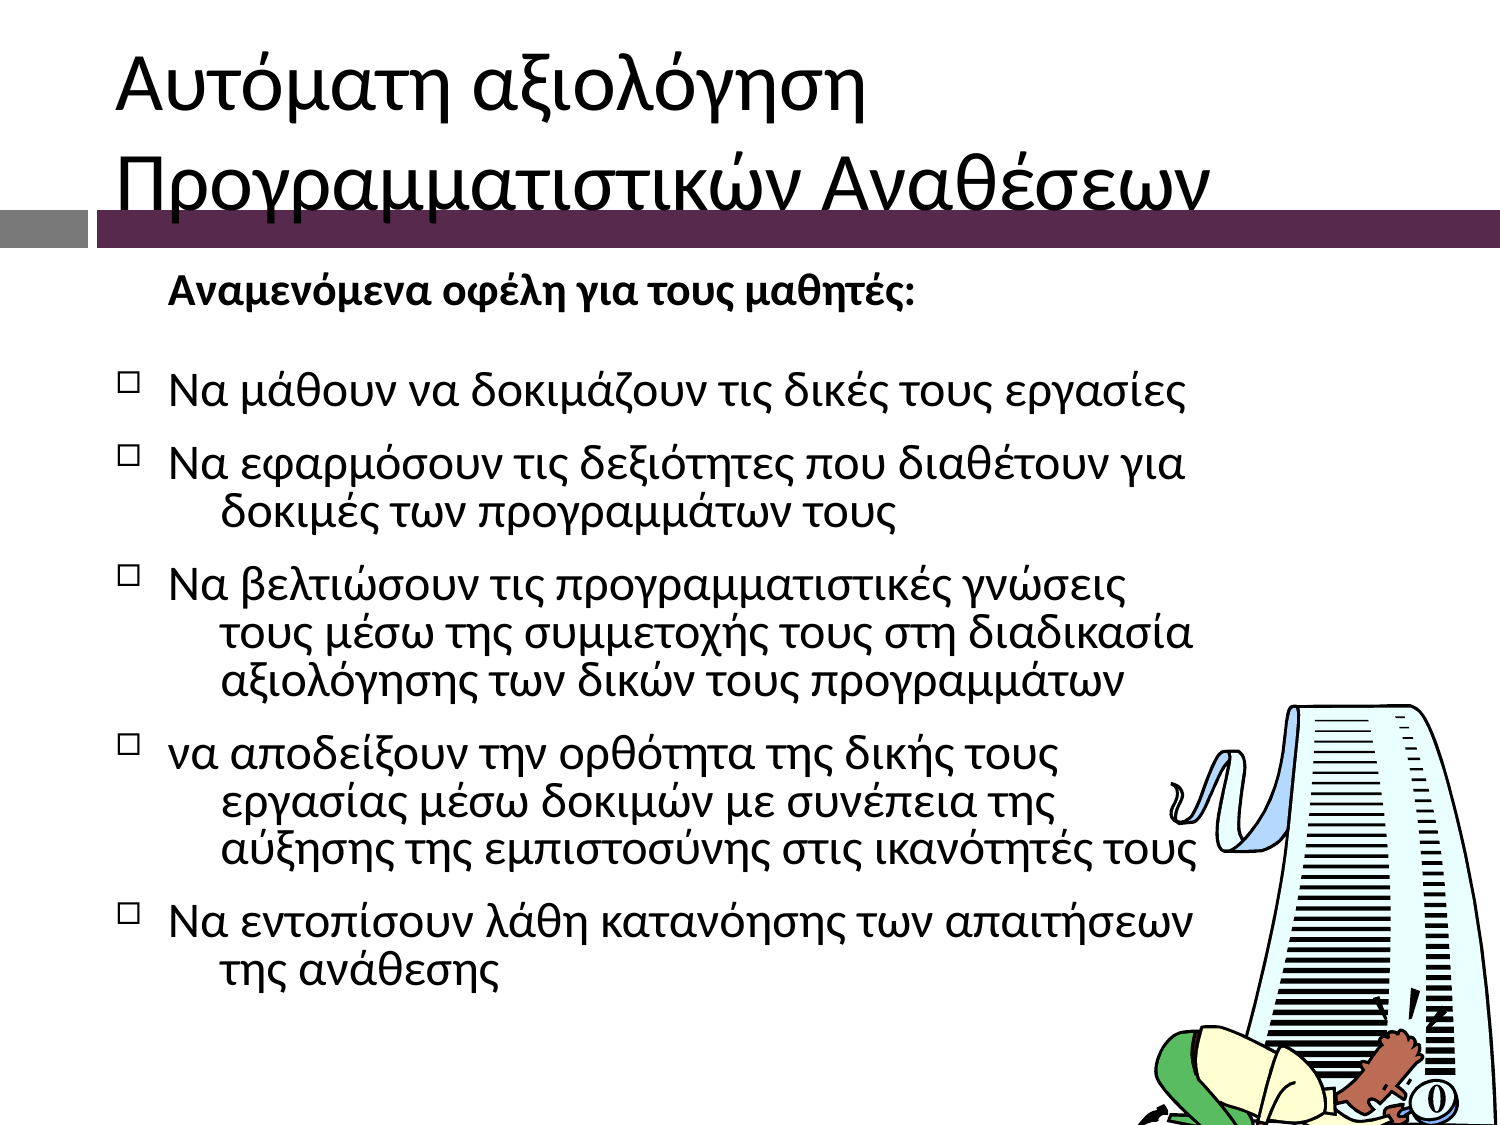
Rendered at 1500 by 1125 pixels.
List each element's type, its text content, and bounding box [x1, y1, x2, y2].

title Αυτόματη αξιολόγηση Προγραμματιστικών Αναθέσεων [100, 19, 1438, 182]
list Αναμενόμενα οφέλη για τους μαθητές: Να μάθουν να δοκιμάζουν τις δικές τους εργασίες Να εφαρμόσουν τις δεξιότητες που διαθέτουν για δοκιμές των προγραμμάτων τους Να βελτιώσουν τις προγραμματιστικές γνώσεις τους μέσω της συμμετοχής τους στη διαδικασία αξιολόγησης των δικών τους προγραμμάτων να αποδείξουν την ορθότητα της δικής τους εργασίας μέσω δοκιμών με συνέπεια της αύξησης της εμπιστοσύνης στις ικανότητές τους Να εντοπίσουν λάθη κατανόησης των απαιτήσεων της ανάθεσης [100, 262, 1223, 1083]
picture [1127, 704, 1498, 1125]
